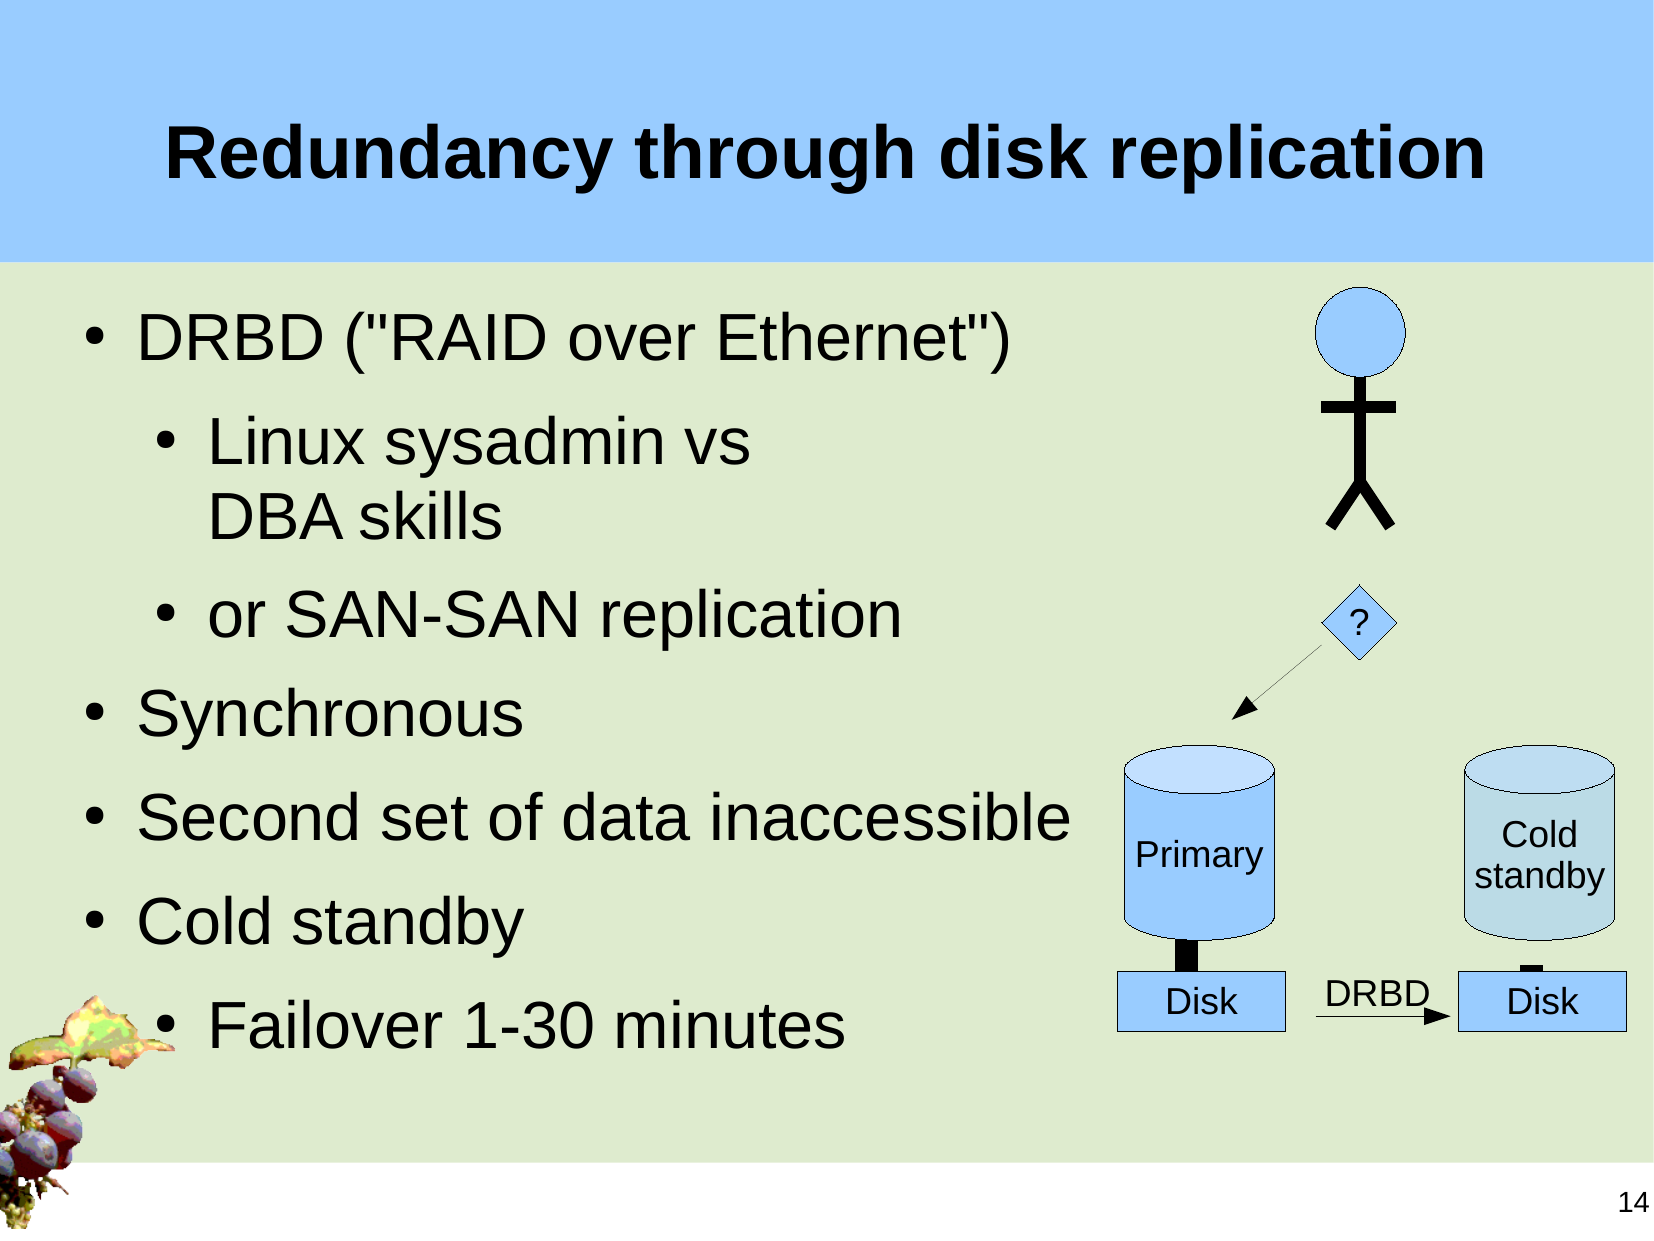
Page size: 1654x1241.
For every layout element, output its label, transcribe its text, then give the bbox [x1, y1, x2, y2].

picture [0, 990, 188, 1229]
text_box Cold standby [1464, 771, 1615, 941]
table_cell - [1464, 745, 1615, 794]
title Redundancy through disk replication [82, 49, 1571, 257]
list DRBD ("RAID over Ethernet") Linux sysadmin vs DBA skills or SAN-SAN replication Synchronous Second set of data inaccessible Cold standby Failover 1-30 minutes [65, 300, 1524, 1126]
text_box Disk [1117, 971, 1286, 1032]
table_cell [1124, 745, 1275, 794]
text_box Primary [1124, 772, 1275, 941]
text_box [1315, 287, 1406, 377]
text_box Disk [1458, 971, 1627, 1032]
text_box DRBD [1309, 965, 1446, 1023]
text_box ? [1321, 584, 1397, 660]
